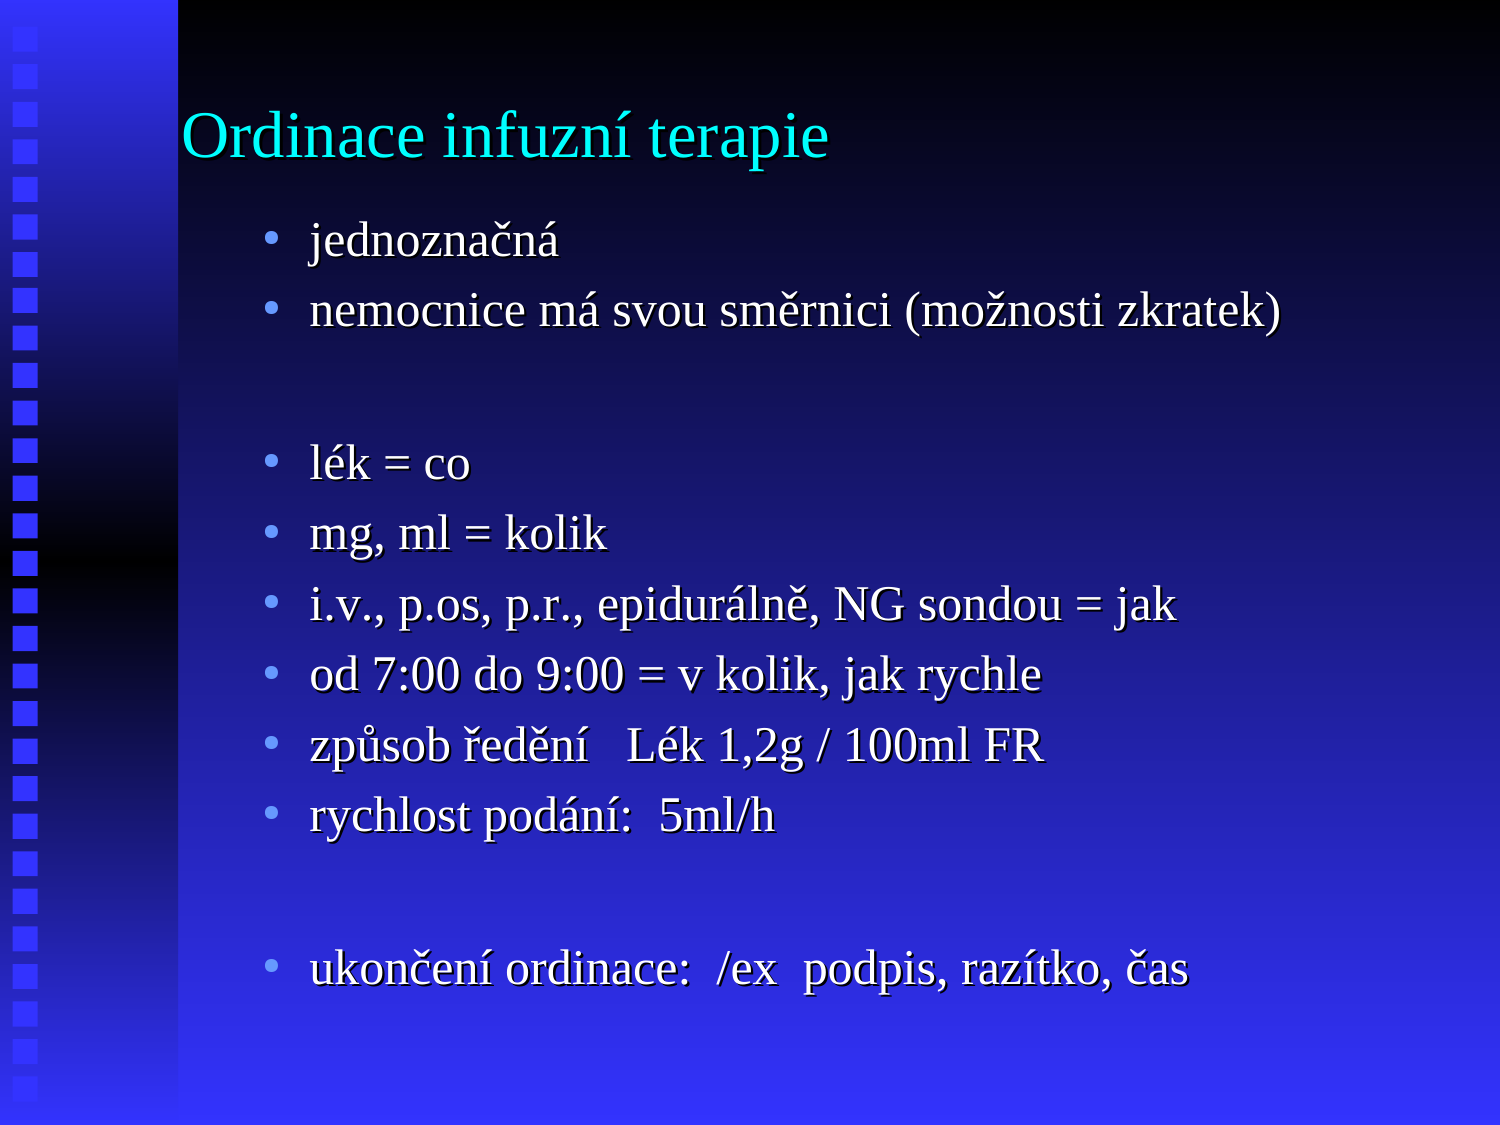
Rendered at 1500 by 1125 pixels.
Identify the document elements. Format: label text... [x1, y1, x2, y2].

title Ordinace infuzní terapie [181, 39, 1457, 227]
list jednoznačná nemocnice má svou směrnici (možnosti zkratek) lék = co mg, ml = kolik i.v., p.os, p.r., epidurálně, NG sondou = jak od 7:00 do 9:00 = v kolik, jak rychle způsob ředění Lék 1,2g / 100ml FR rychlost podání: 5ml/h ukončení ordinace: /ex podpis, razítko, čas [187, 208, 1463, 1094]
